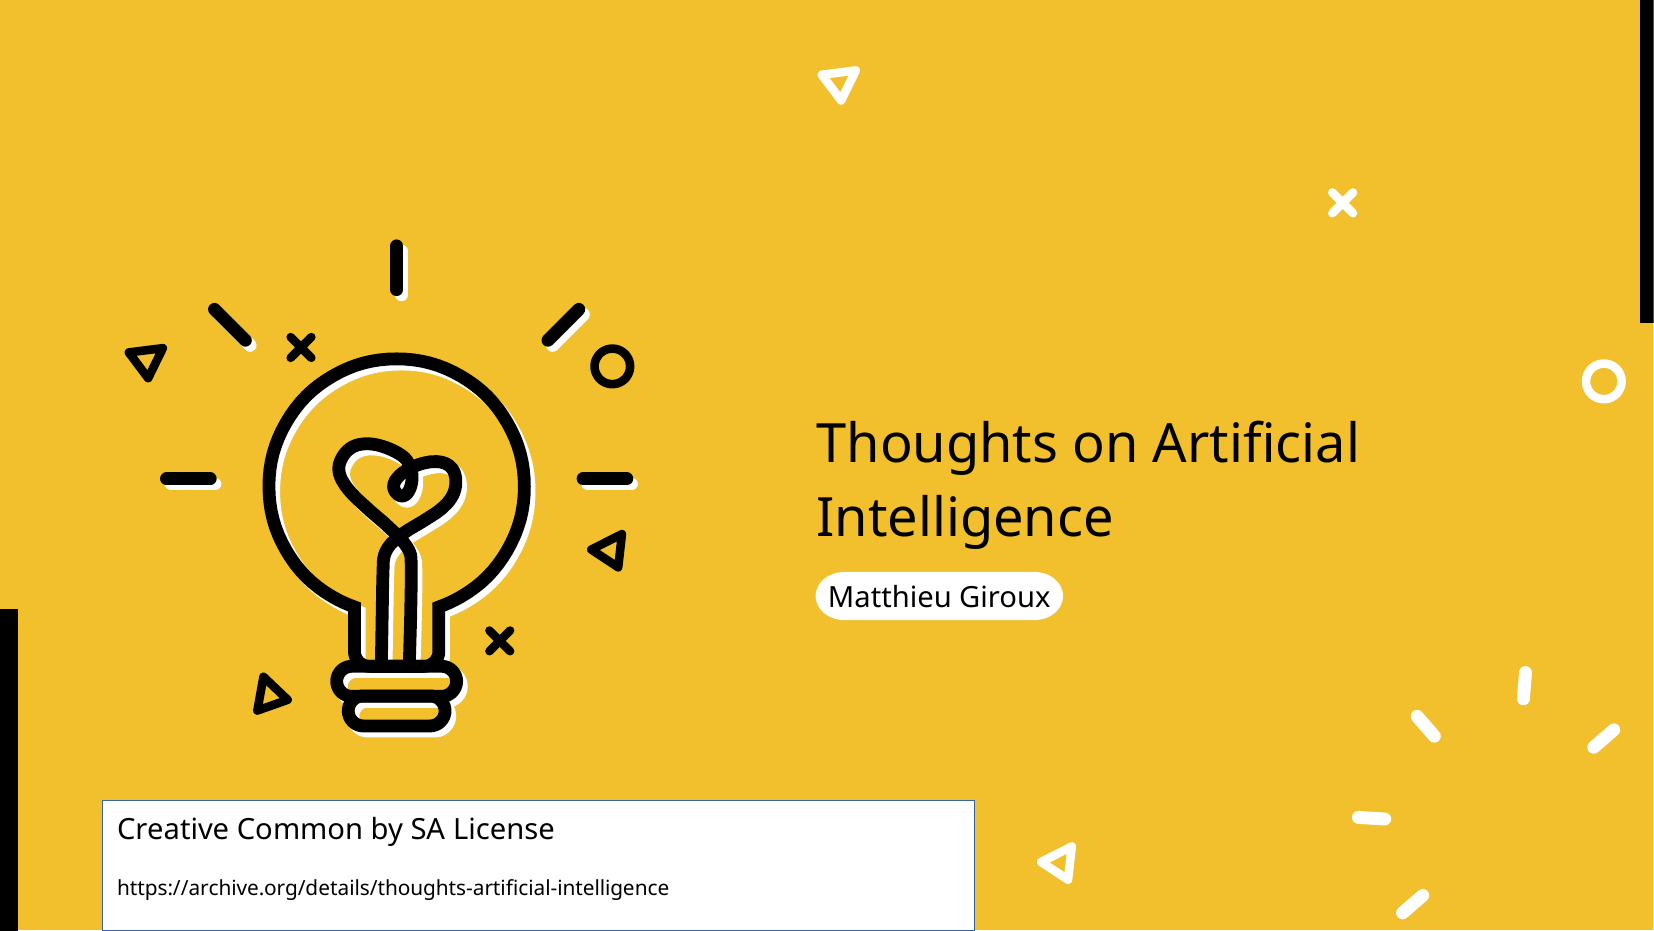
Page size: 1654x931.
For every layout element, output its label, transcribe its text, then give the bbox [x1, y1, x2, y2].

title Thoughts on Artificial Intelligence [816, 404, 1454, 553]
text_box Creative Common by SA License https://archive.org/details/thoughts-artificial-intelligence [102, 800, 975, 931]
text_box Matthieu Giroux [815, 571, 1063, 621]
